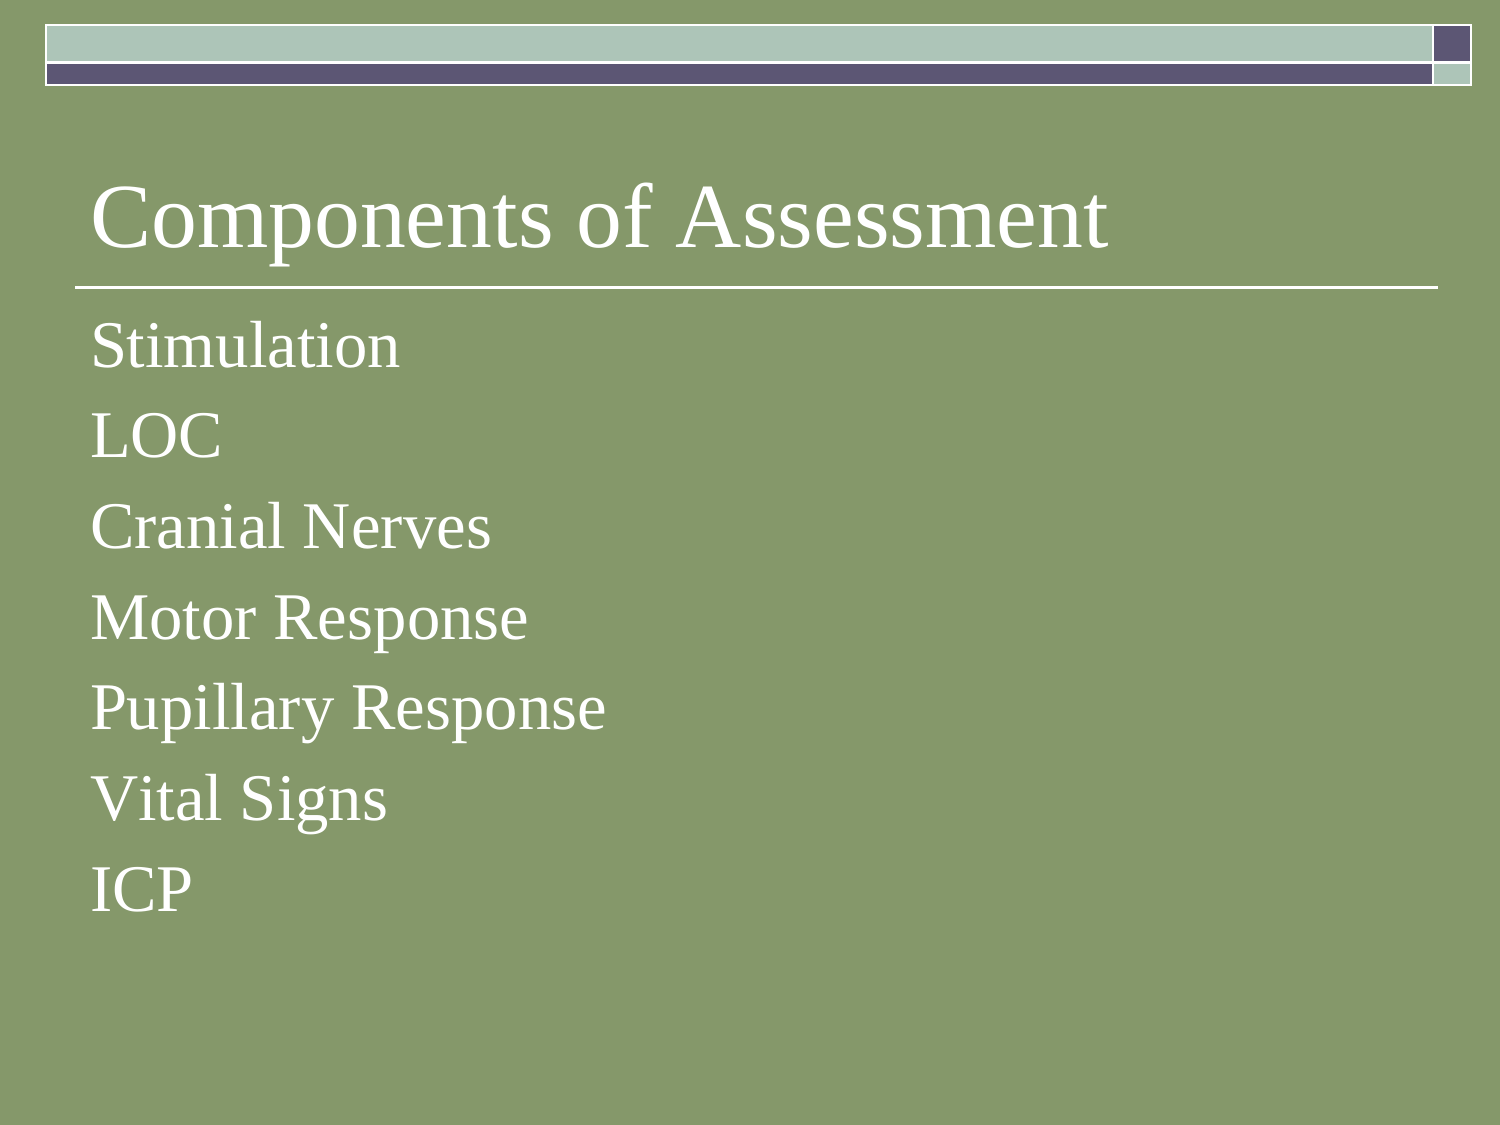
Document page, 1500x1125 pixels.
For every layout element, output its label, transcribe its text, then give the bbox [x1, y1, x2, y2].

list Stimulation LOC Cranial Nerves Motor Response Pupillary Response Vital Signs ICP [75, 299, 1426, 1006]
title Components of Assessment [75, 87, 1426, 275]
